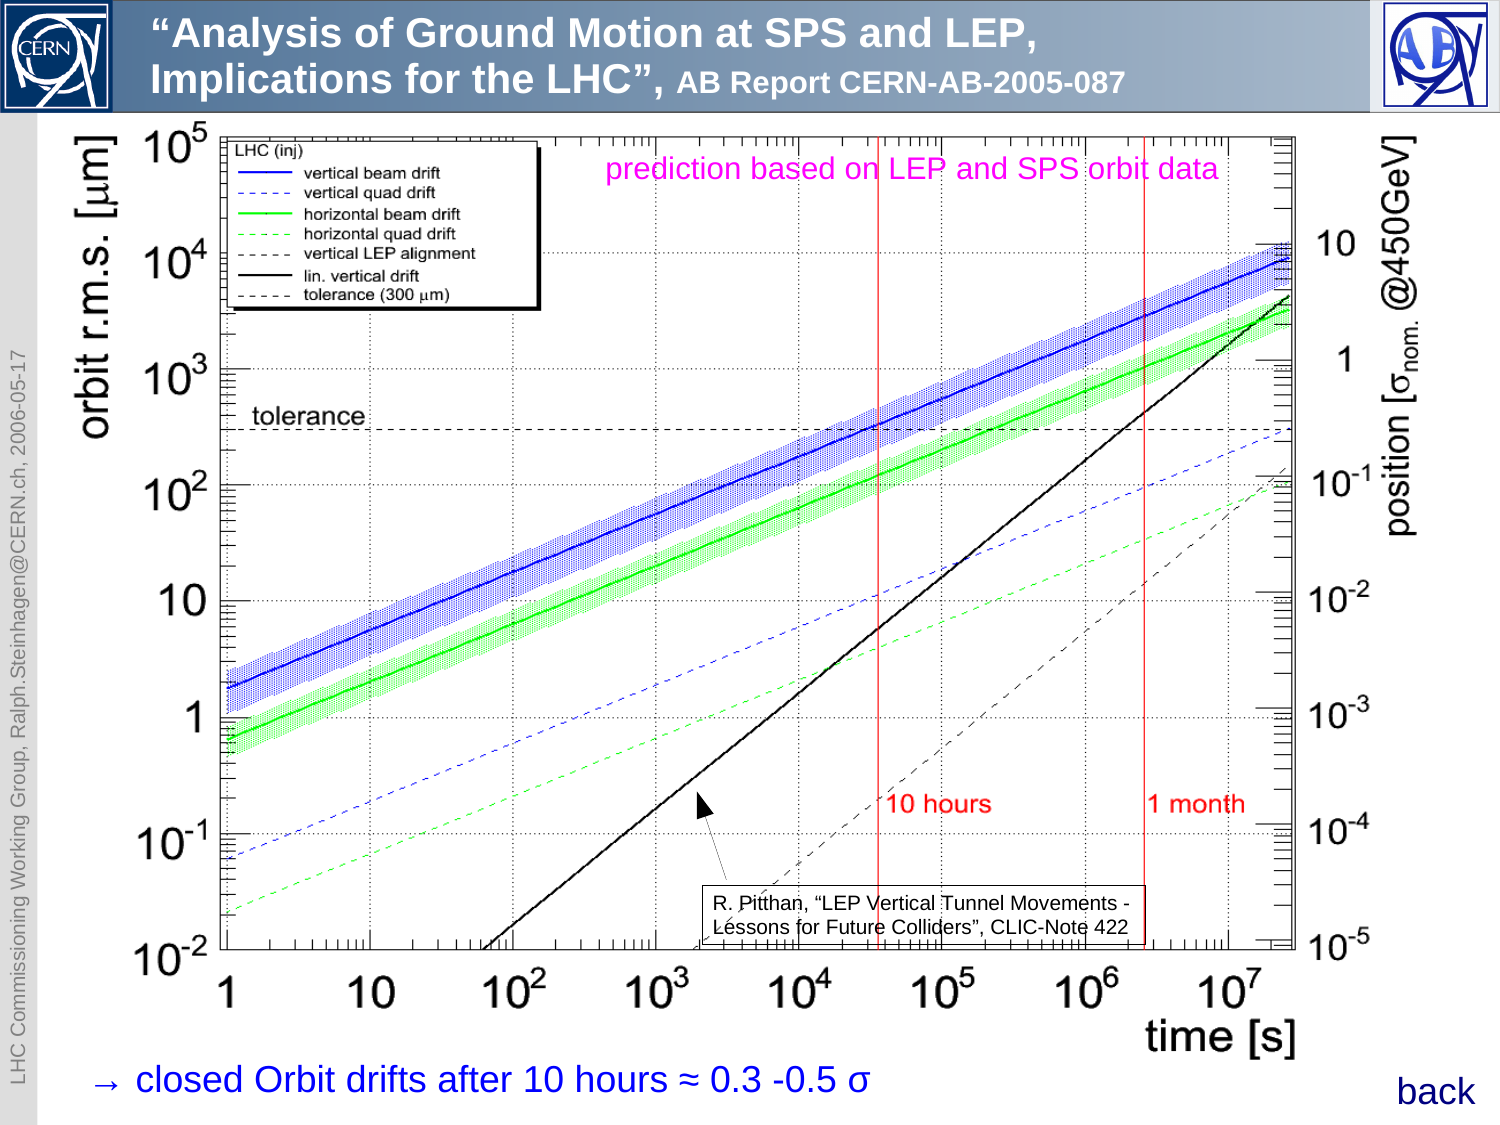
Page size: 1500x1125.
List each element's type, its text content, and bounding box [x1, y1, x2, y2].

picture [1382, 1, 1489, 108]
text_box R. Pitthan, “LEP Vertical Tunnel Movements - Lessons for Future Colliders”, CLIC-Note 422 [702, 885, 1146, 945]
picture [55, 118, 1433, 1063]
list → closed Orbit drifts after 10 hours ≈ 0.3 -0.5 σ [87, 1057, 1438, 1107]
text_box prediction based on LEP and SPS orbit data [590, 144, 1275, 194]
picture [0, 0, 113, 113]
text_box back [1381, 1062, 1500, 1120]
title “Analysis of Ground Motion at SPS and LEP, Implications for the LHC”, AB Report CERN-AB-2005-087 [150, 0, 1201, 113]
